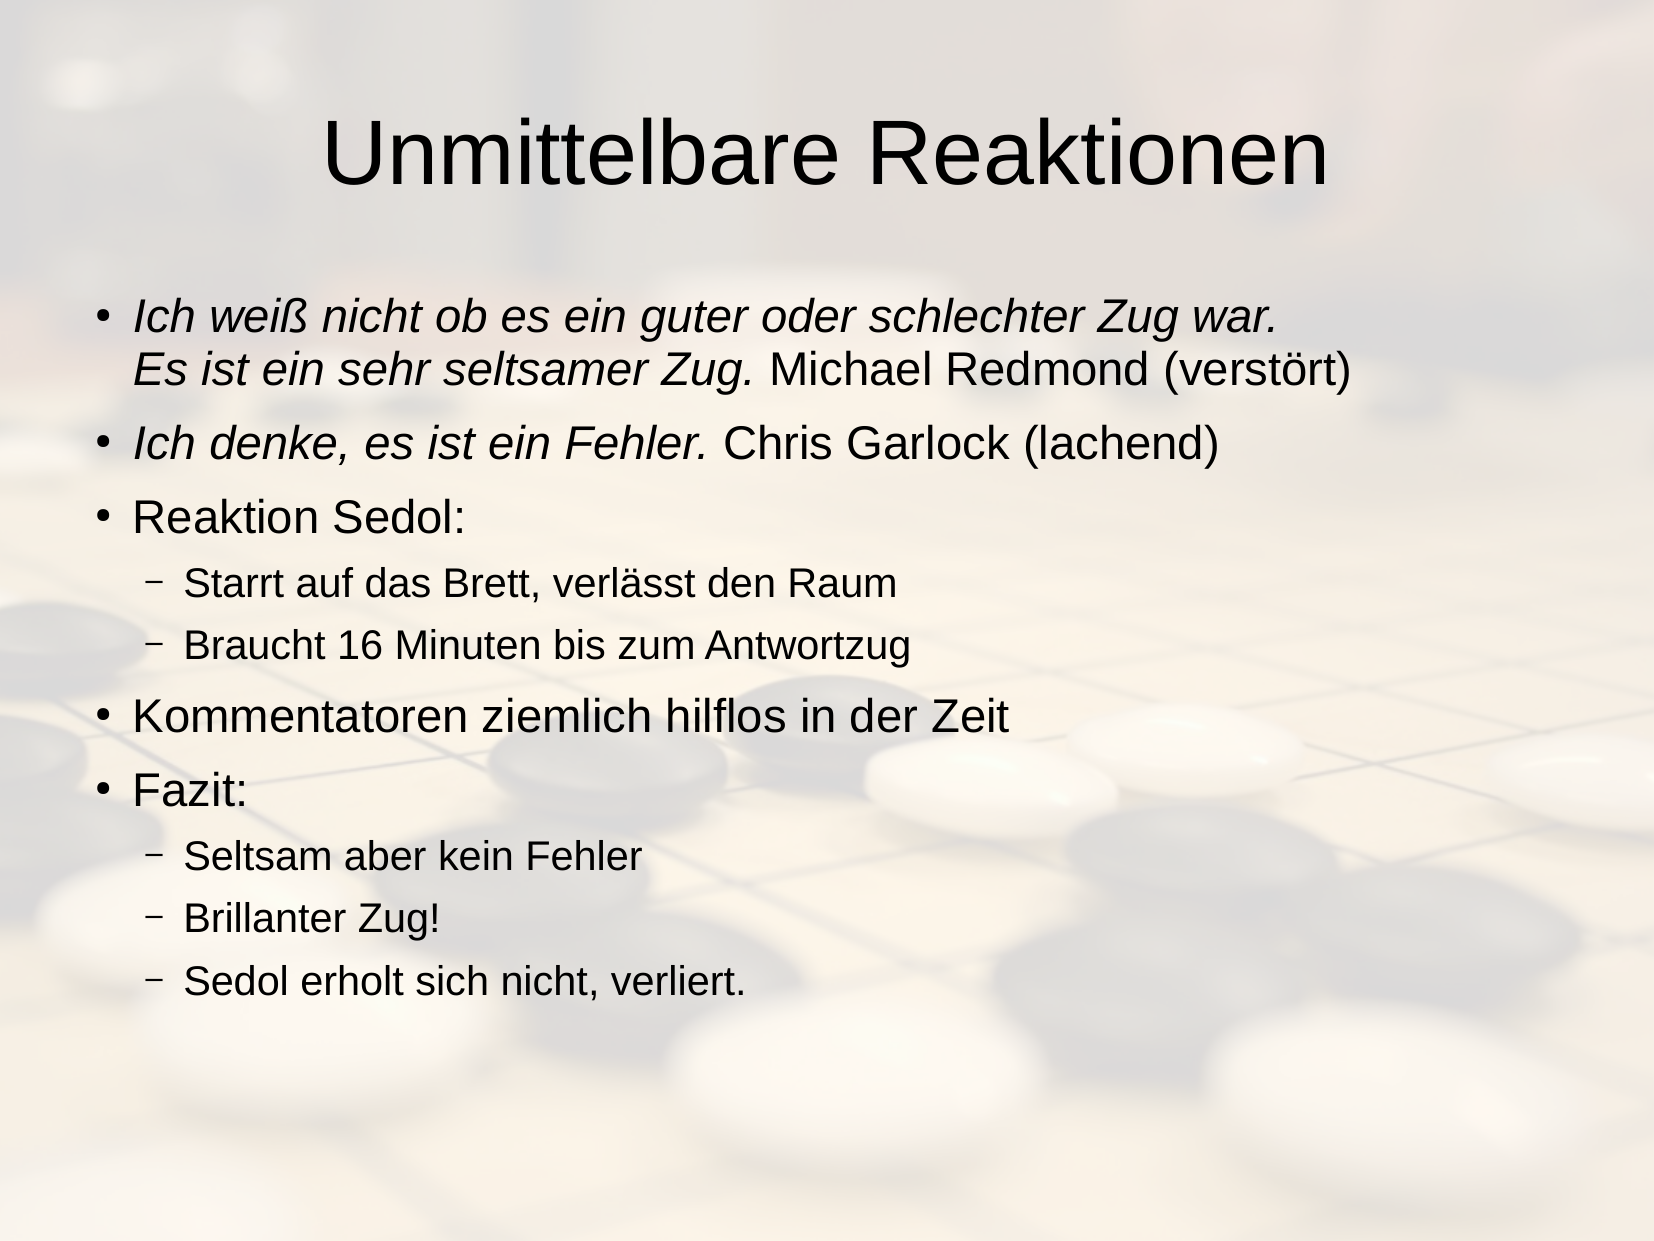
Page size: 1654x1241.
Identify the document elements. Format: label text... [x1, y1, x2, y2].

title Unmittelbare Reaktionen [82, 49, 1571, 257]
list Ich weiß nicht ob es ein guter oder schlechter Zug war. Es ist ein sehr seltsamer Zug. Michael Redmond (verstört) Ich denke, es ist ein Fehler. Chris Garlock (lachend) Reaktion Sedol: Starrt auf das Brett, verlässt den Raum Braucht 16 Minuten bis zum Antwortzug Kommentatoren ziemlich hilflos in der Zeit Fazit: Seltsam aber kein Fehler Brillanter Zug! Sedol erholt sich nicht, verliert. [82, 290, 1571, 1010]
